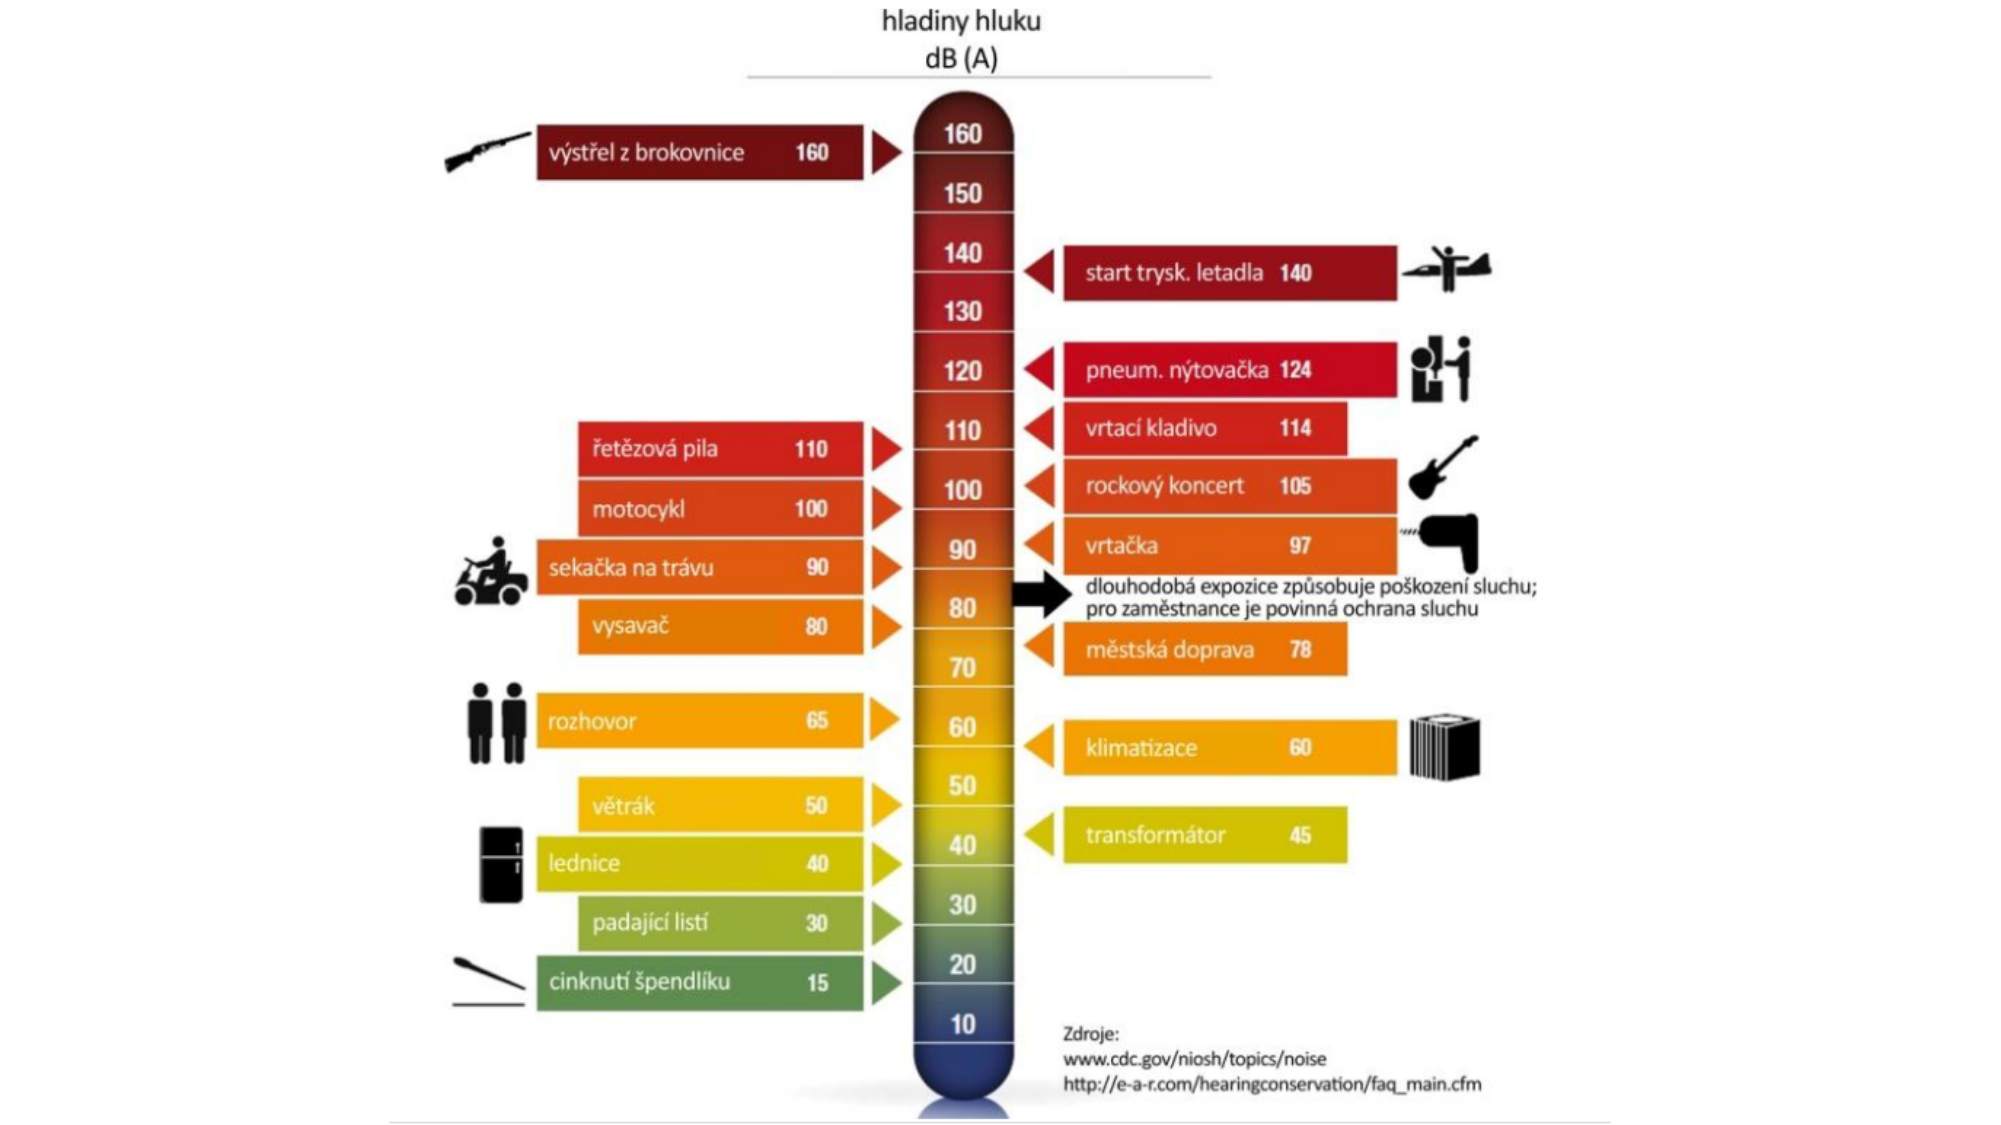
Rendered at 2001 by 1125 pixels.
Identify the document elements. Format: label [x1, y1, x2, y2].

picture [389, 0, 1611, 1125]
